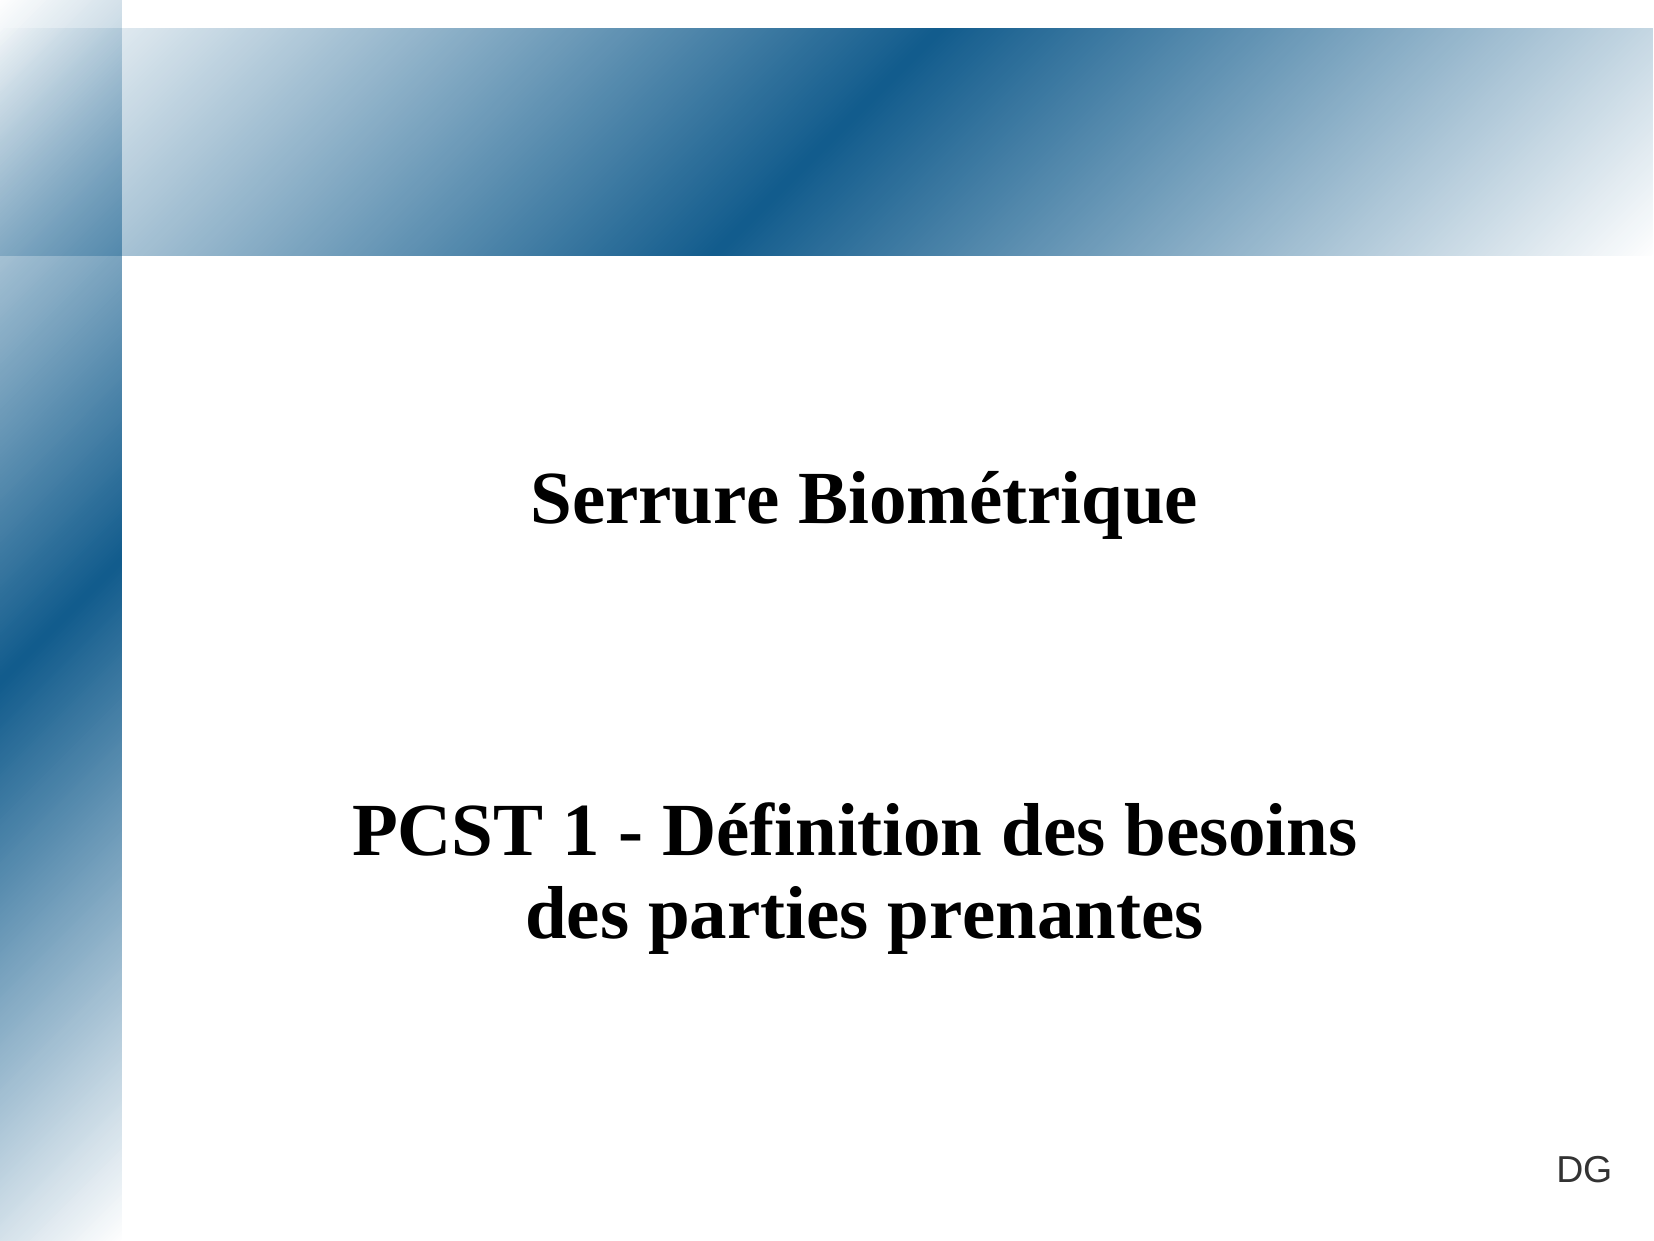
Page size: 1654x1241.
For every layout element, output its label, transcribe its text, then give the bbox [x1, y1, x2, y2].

subtitle Serrure Biométrique PCST 1 - Définition des besoins des parties prenantes [127, 323, 1603, 1088]
title DG [112, 1125, 1613, 1214]
